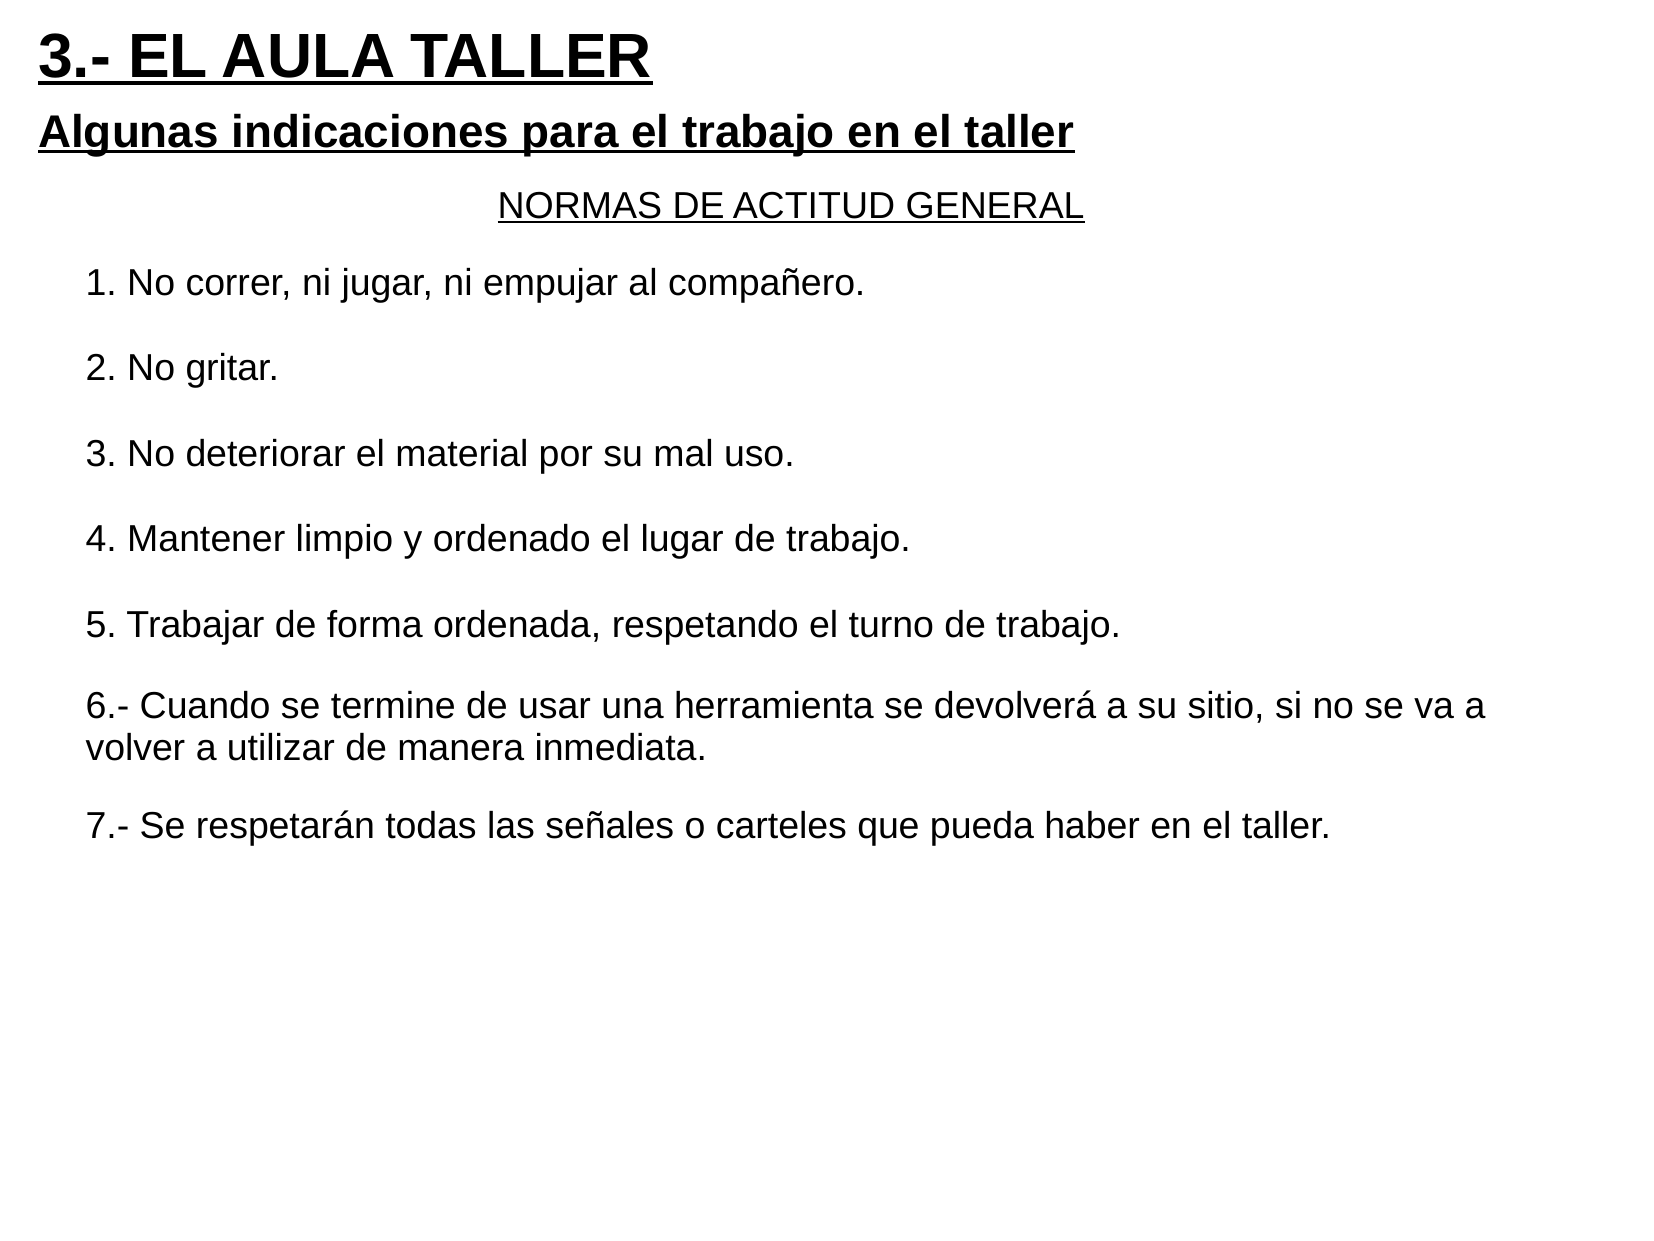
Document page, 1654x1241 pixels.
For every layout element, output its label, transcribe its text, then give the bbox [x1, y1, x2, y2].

text_box Algunas indicaciones para el trabajo en el taller [23, 98, 1619, 184]
text_box 7.- Se respetarán todas las señales o carteles que pueda haber en el taller. [70, 797, 1595, 857]
text_box 3.- EL AULA TALLER [23, 14, 1619, 98]
text_box 4. Mantener limpio y ordenado el lugar de trabajo. [70, 510, 1371, 567]
text_box 6.- Cuando se termine de usar una herramienta se devolverá a su sitio, si no se va a volver a utilizar de manera inmediata. [70, 676, 1595, 776]
text_box 3. No deteriorar el material por su mal uso. [70, 425, 1371, 483]
text_box NORMAS DE ACTITUD GENERAL [47, 177, 1536, 234]
text_box 1. No correr, ni jugar, ni empujar al compañero. [70, 253, 1371, 311]
text_box 2. No gritar. [70, 338, 1371, 396]
text_box 5. Trabajar de forma ordenada, respetando el turno de trabajo. [70, 596, 1371, 654]
